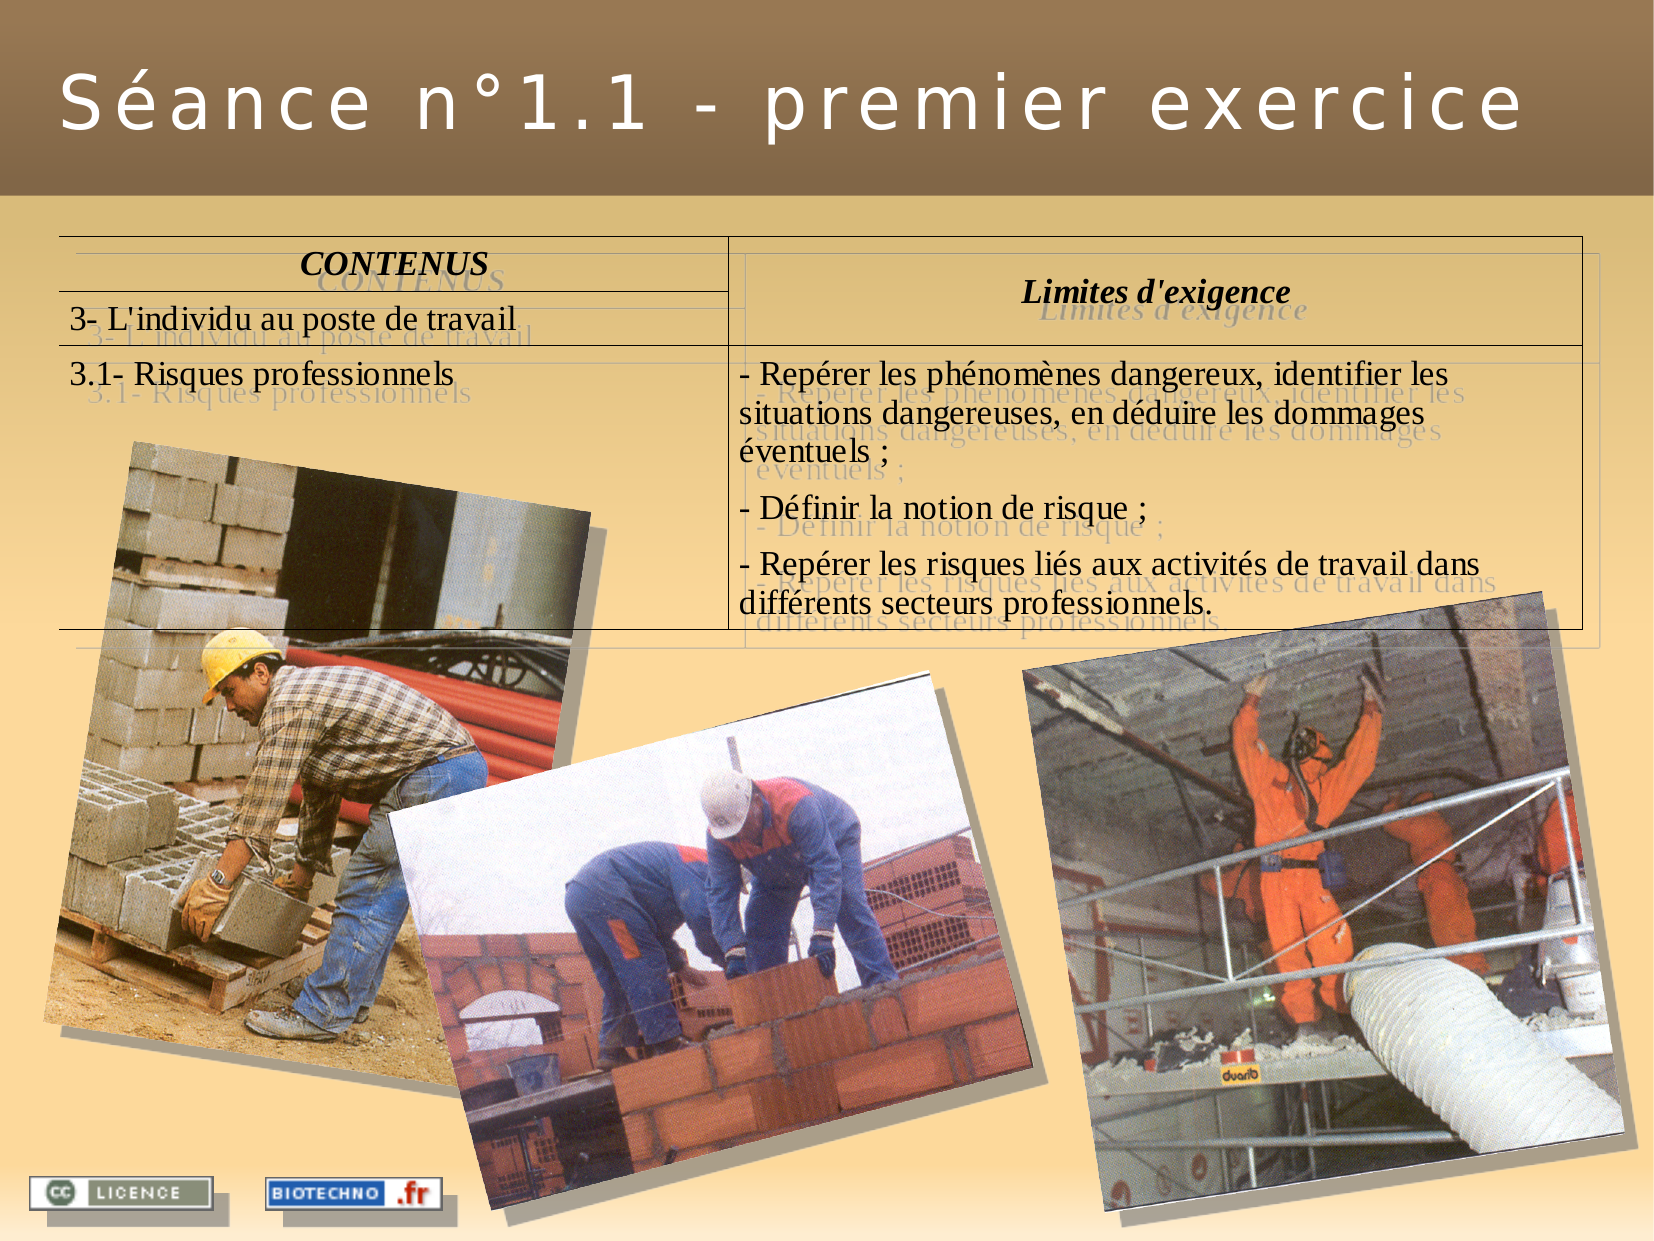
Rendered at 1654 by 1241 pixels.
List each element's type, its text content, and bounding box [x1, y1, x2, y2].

title Séance n°1.1 - premier exercice [59, 29, 1595, 178]
chart [59, 236, 1597, 650]
picture [0, 0, 1654, 1241]
